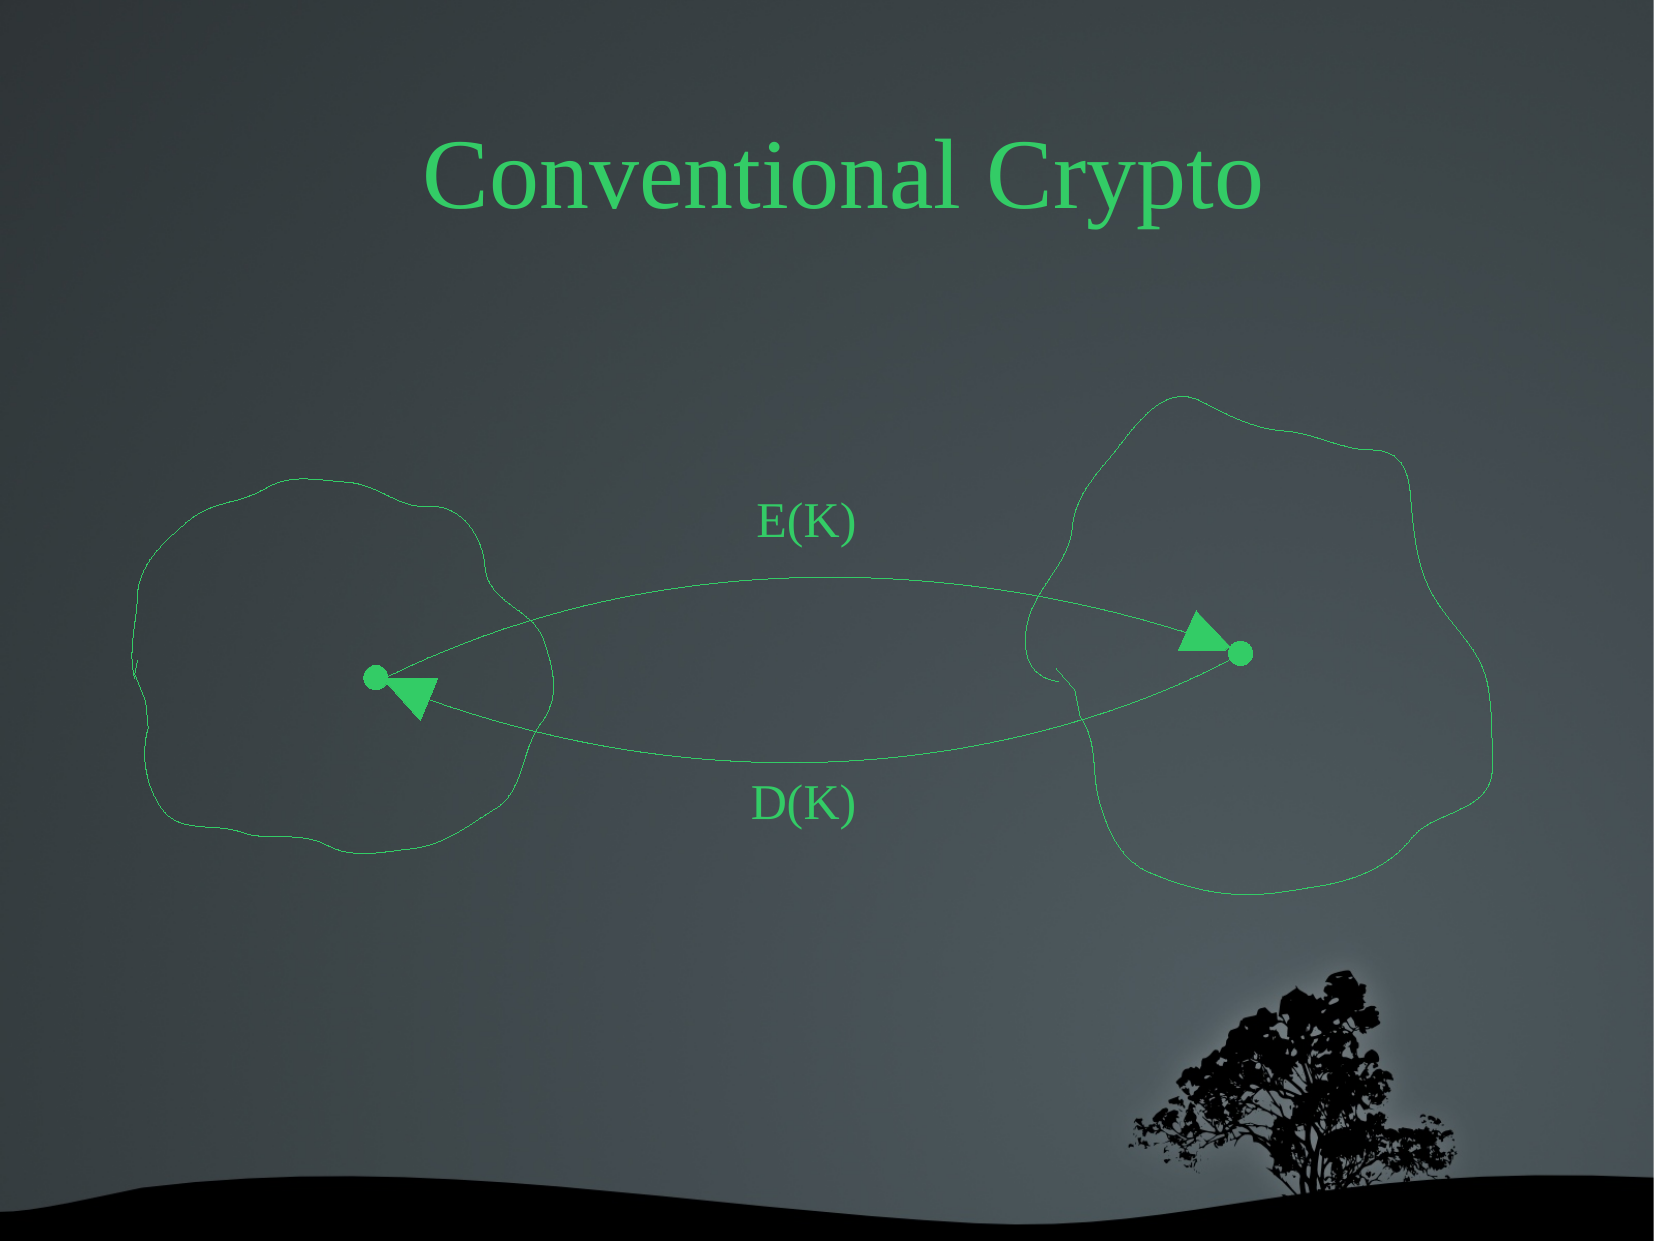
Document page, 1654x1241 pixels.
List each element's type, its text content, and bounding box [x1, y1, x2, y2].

text_box Conventional Crypto [408, 112, 1276, 249]
text_box [363, 665, 438, 721]
text_box D(K) [736, 768, 872, 844]
text_box E(K) [741, 485, 872, 562]
text_box [1178, 610, 1253, 666]
picture [0, 0, 1654, 1241]
